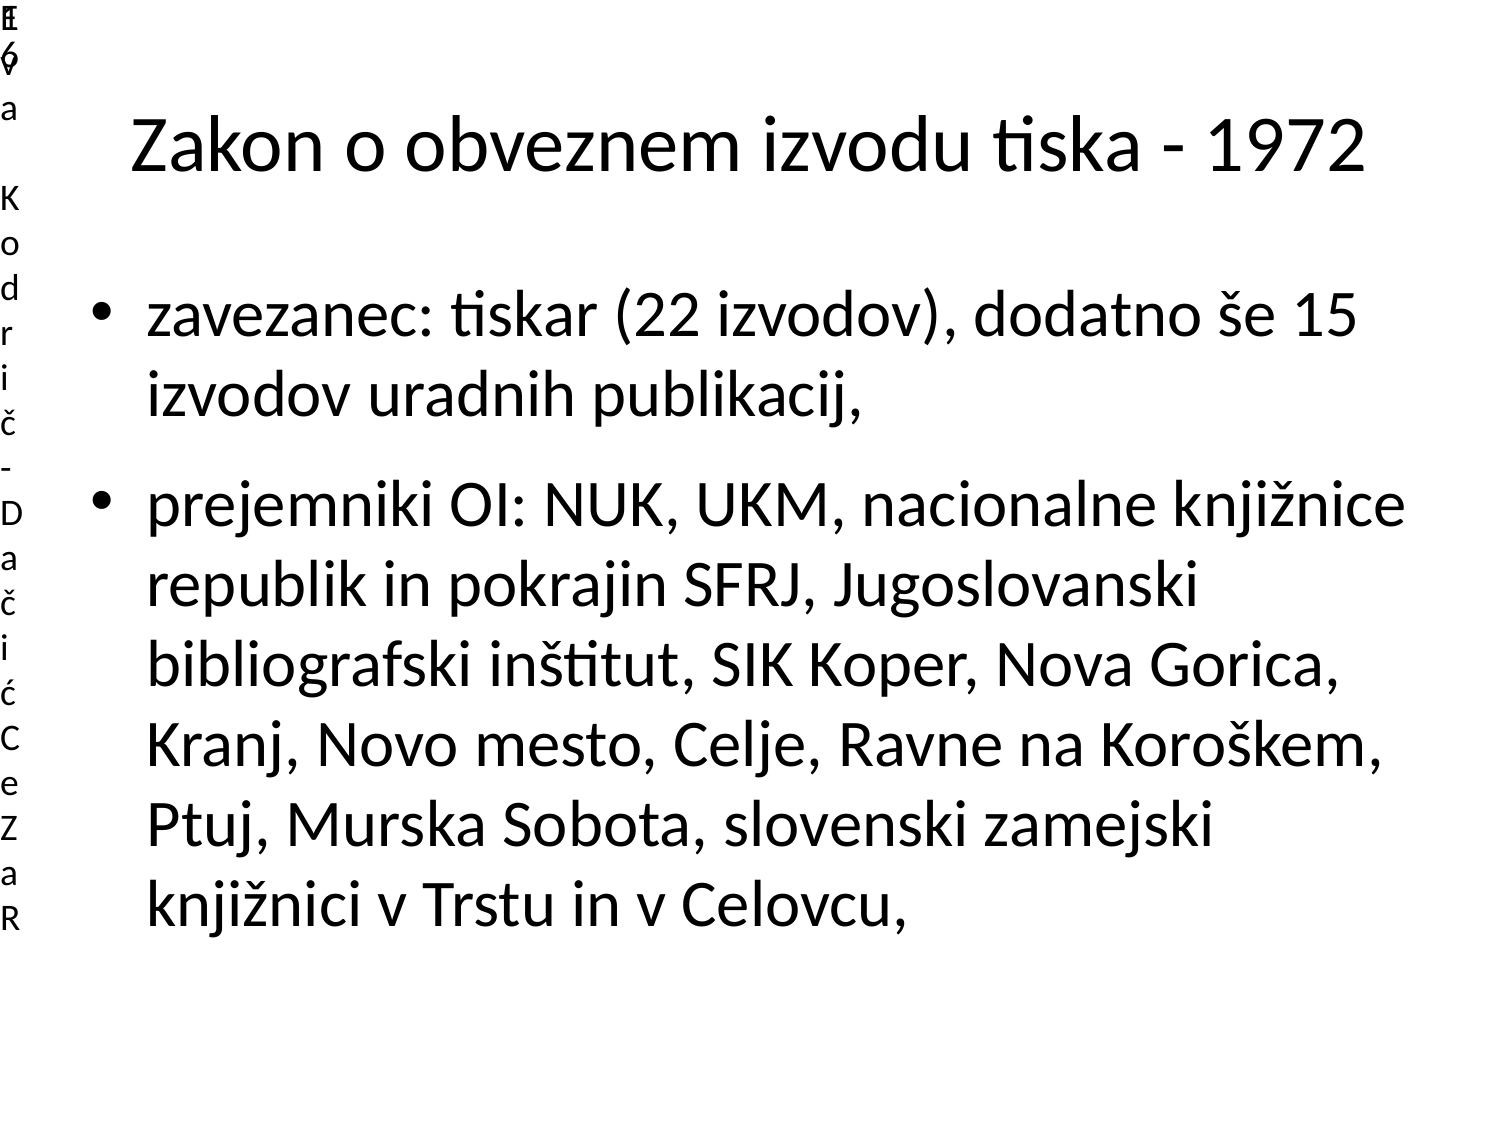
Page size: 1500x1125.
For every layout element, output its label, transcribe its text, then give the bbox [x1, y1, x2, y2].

list zavezanec: tiskar (22 izvodov), dodatno še 15 izvodov uradnih publikacij, prejemniki OI: NUK, UKM, nacionalne knjižnice republik in pokrajin SFRJ, Jugoslovanski bibliografski inštitut, SIK Koper, Nova Gorica, Kranj, Novo mesto, Celje, Ravne na Koroškem, Ptuj, Murska Sobota, slovenski zamejski knjižnici v Trstu in v Celovcu, [75, 262, 1425, 1005]
title Zakon o obveznem izvodu tiska - 1972 [75, 45, 1425, 233]
